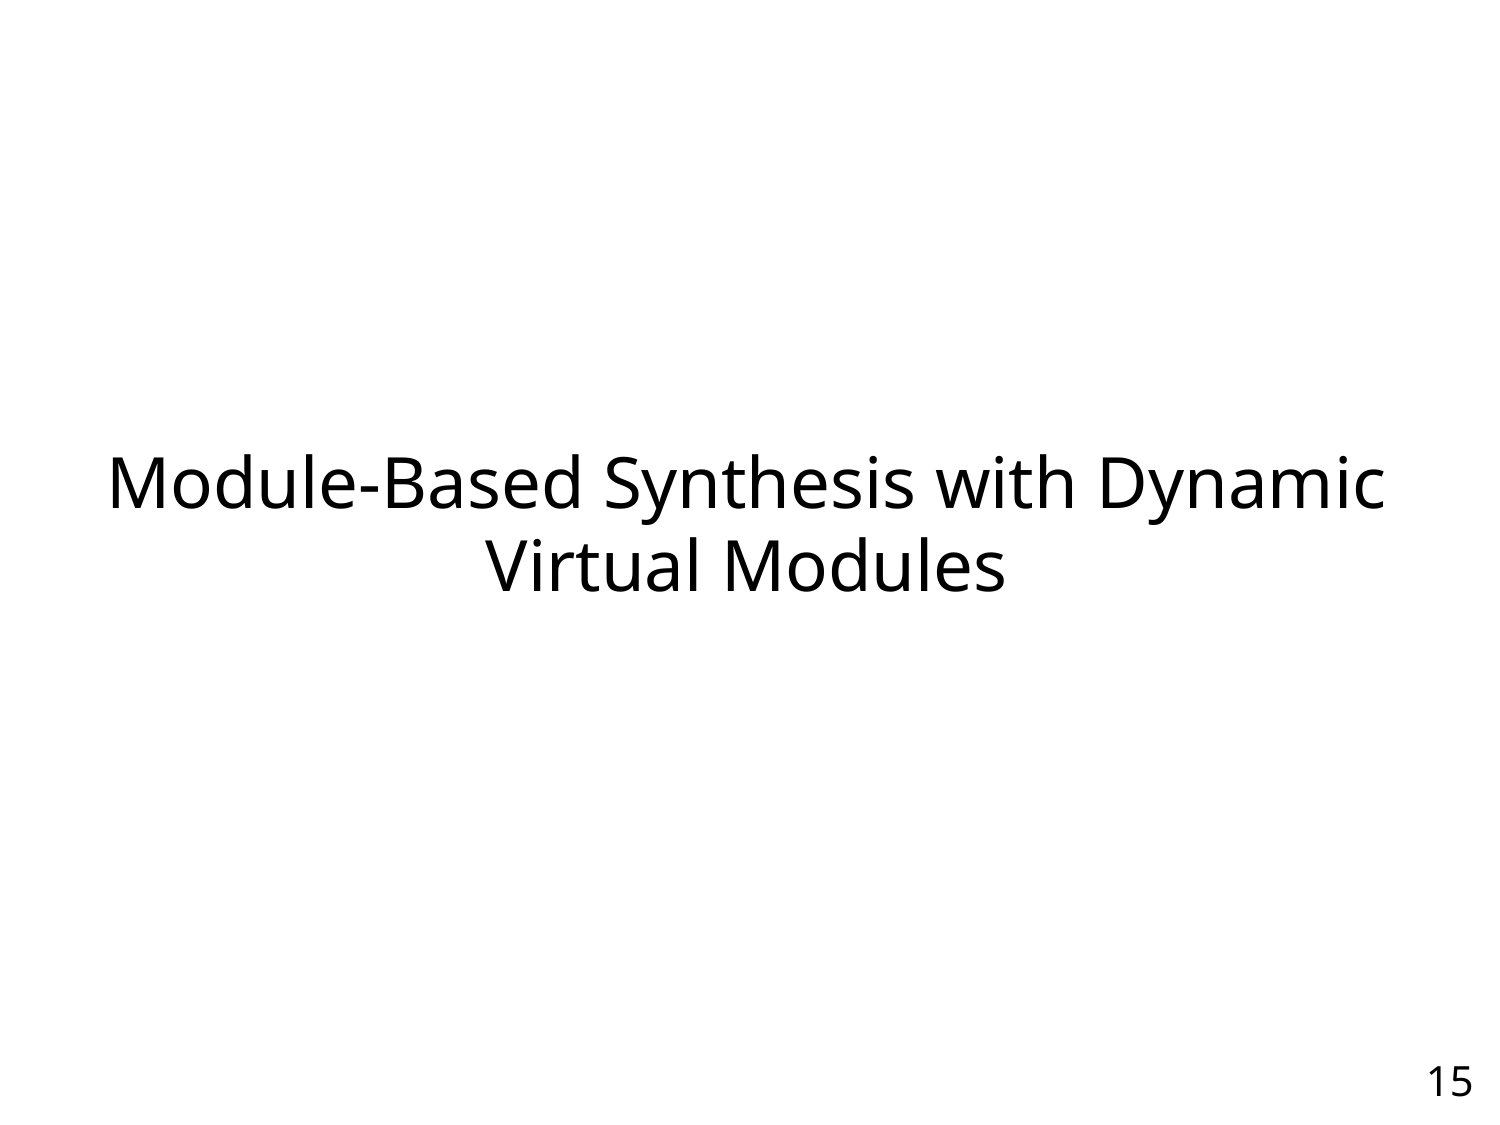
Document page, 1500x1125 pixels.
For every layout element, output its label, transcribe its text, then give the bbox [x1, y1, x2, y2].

subtitle Module-Based Synthesis with Dynamic Virtual Modules [75, 44, 1419, 1006]
